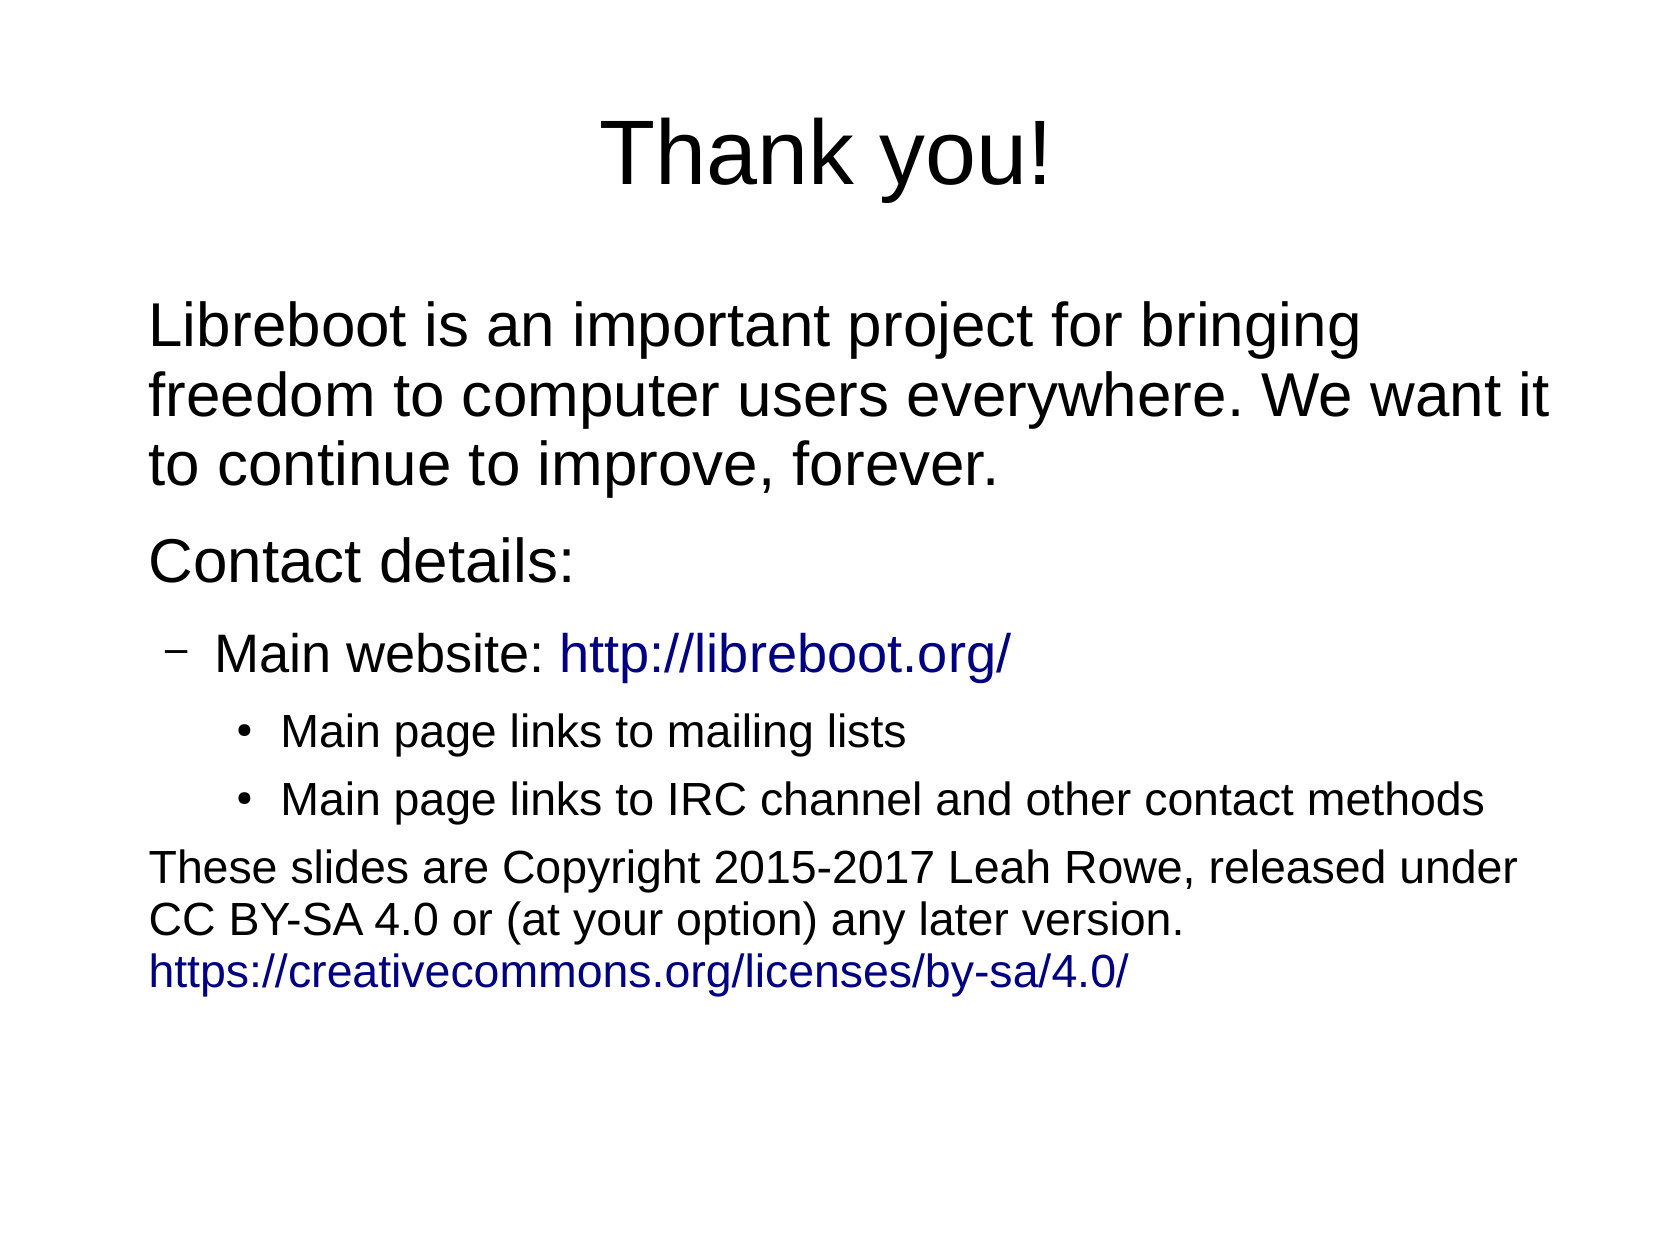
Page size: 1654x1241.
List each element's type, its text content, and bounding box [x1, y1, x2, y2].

list Libreboot is an important project for bringing freedom to computer users everywhere. We want it to continue to improve, forever. Contact details: Main website: http://libreboot.org/ Main page links to mailing lists Main page links to IRC channel and other contact methods These slides are Copyright 2015-2017 Leah Rowe, released under CC BY-SA 4.0 or (at your option) any later version. https://creativecommons.org/licenses/by-sa/4.0/ [82, 290, 1571, 1010]
title Thank you! [82, 49, 1571, 257]
